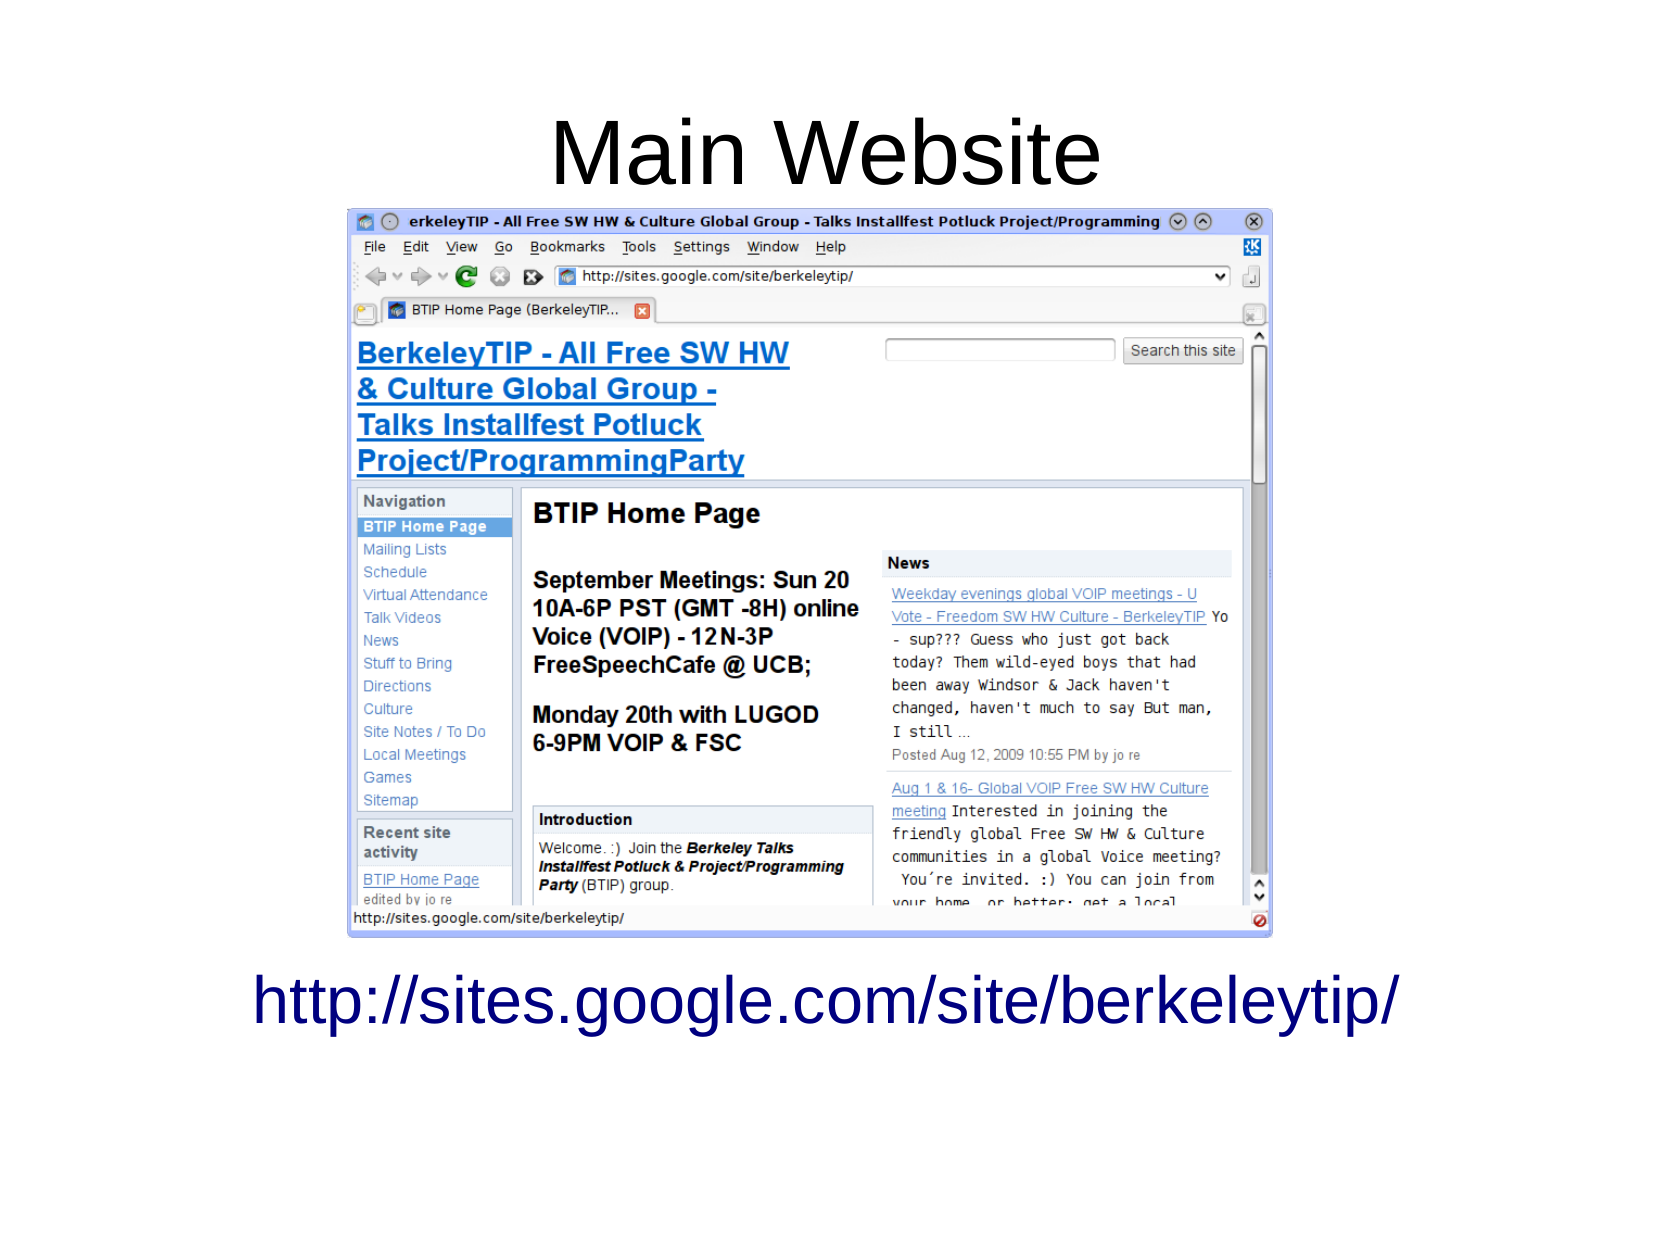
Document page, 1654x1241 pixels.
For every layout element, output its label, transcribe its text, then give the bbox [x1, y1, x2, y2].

picture [347, 208, 1273, 938]
title Main Website [82, 56, 1571, 250]
subtitle http://sites.google.com/site/berkeleytip/ [82, 962, 1571, 1113]
